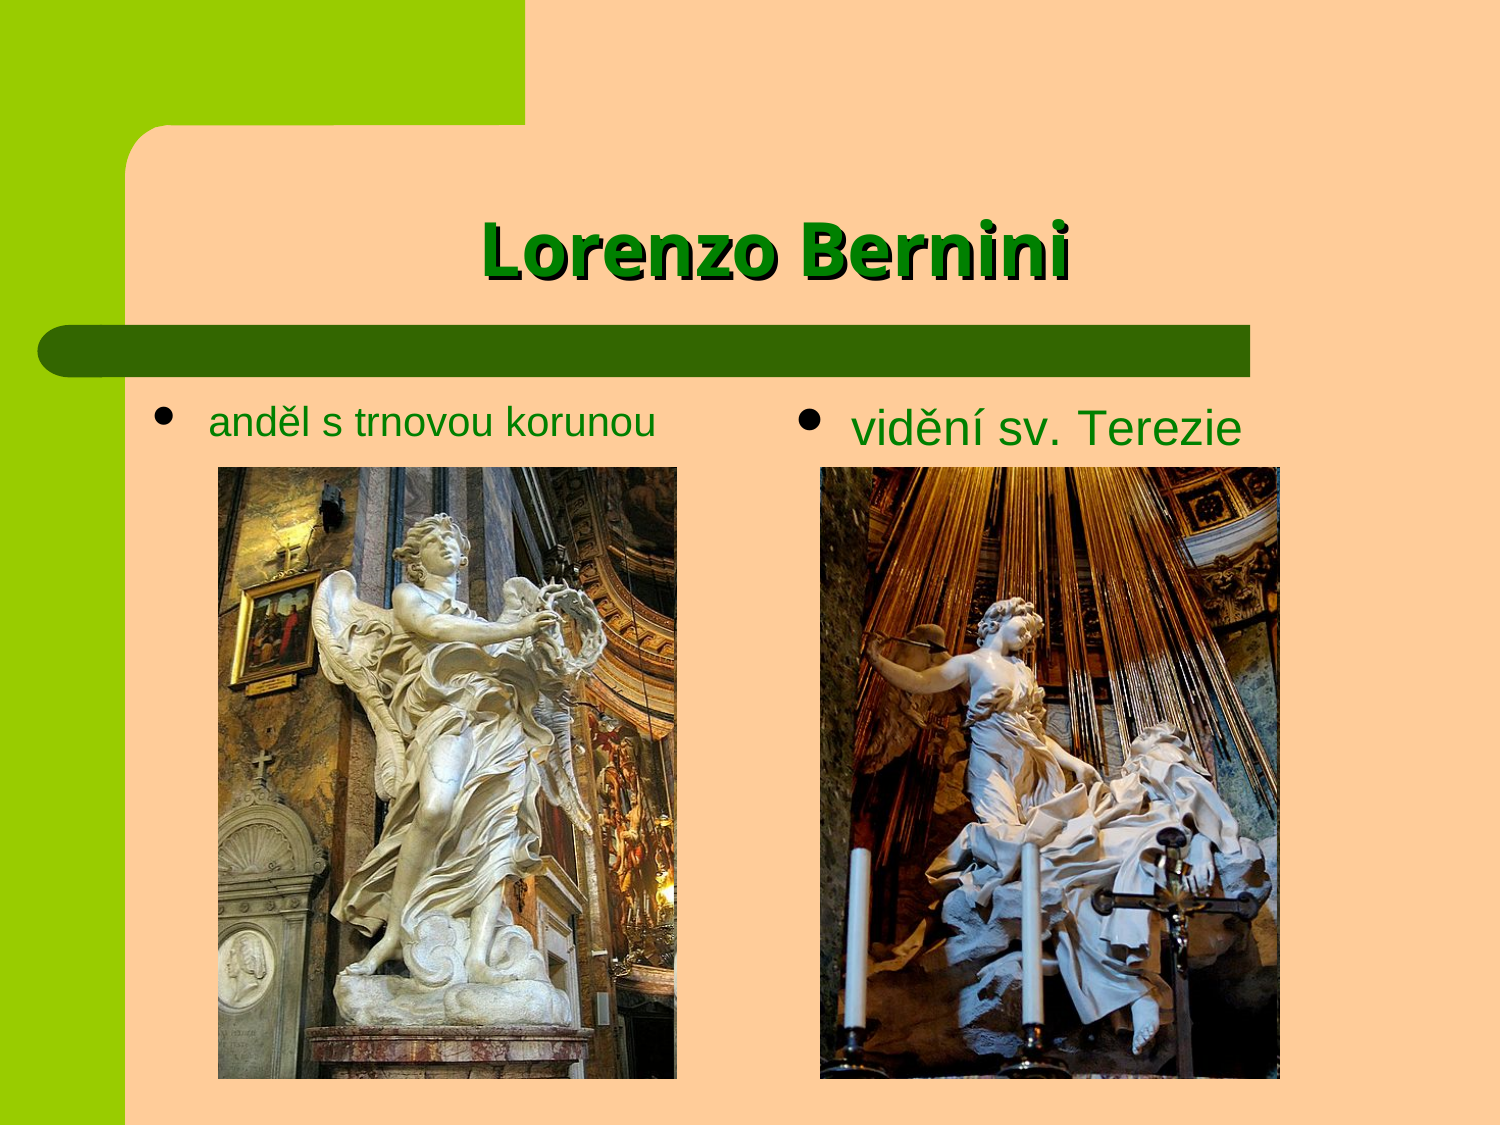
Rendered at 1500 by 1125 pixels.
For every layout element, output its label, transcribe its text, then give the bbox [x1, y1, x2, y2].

text_box [218, 467, 677, 1079]
list vidění sv. Terezie [780, 387, 1400, 999]
picture [820, 467, 1280, 1079]
list anděl s trnovou korunou [137, 387, 756, 999]
title Lorenzo Bernini [136, 136, 1414, 301]
